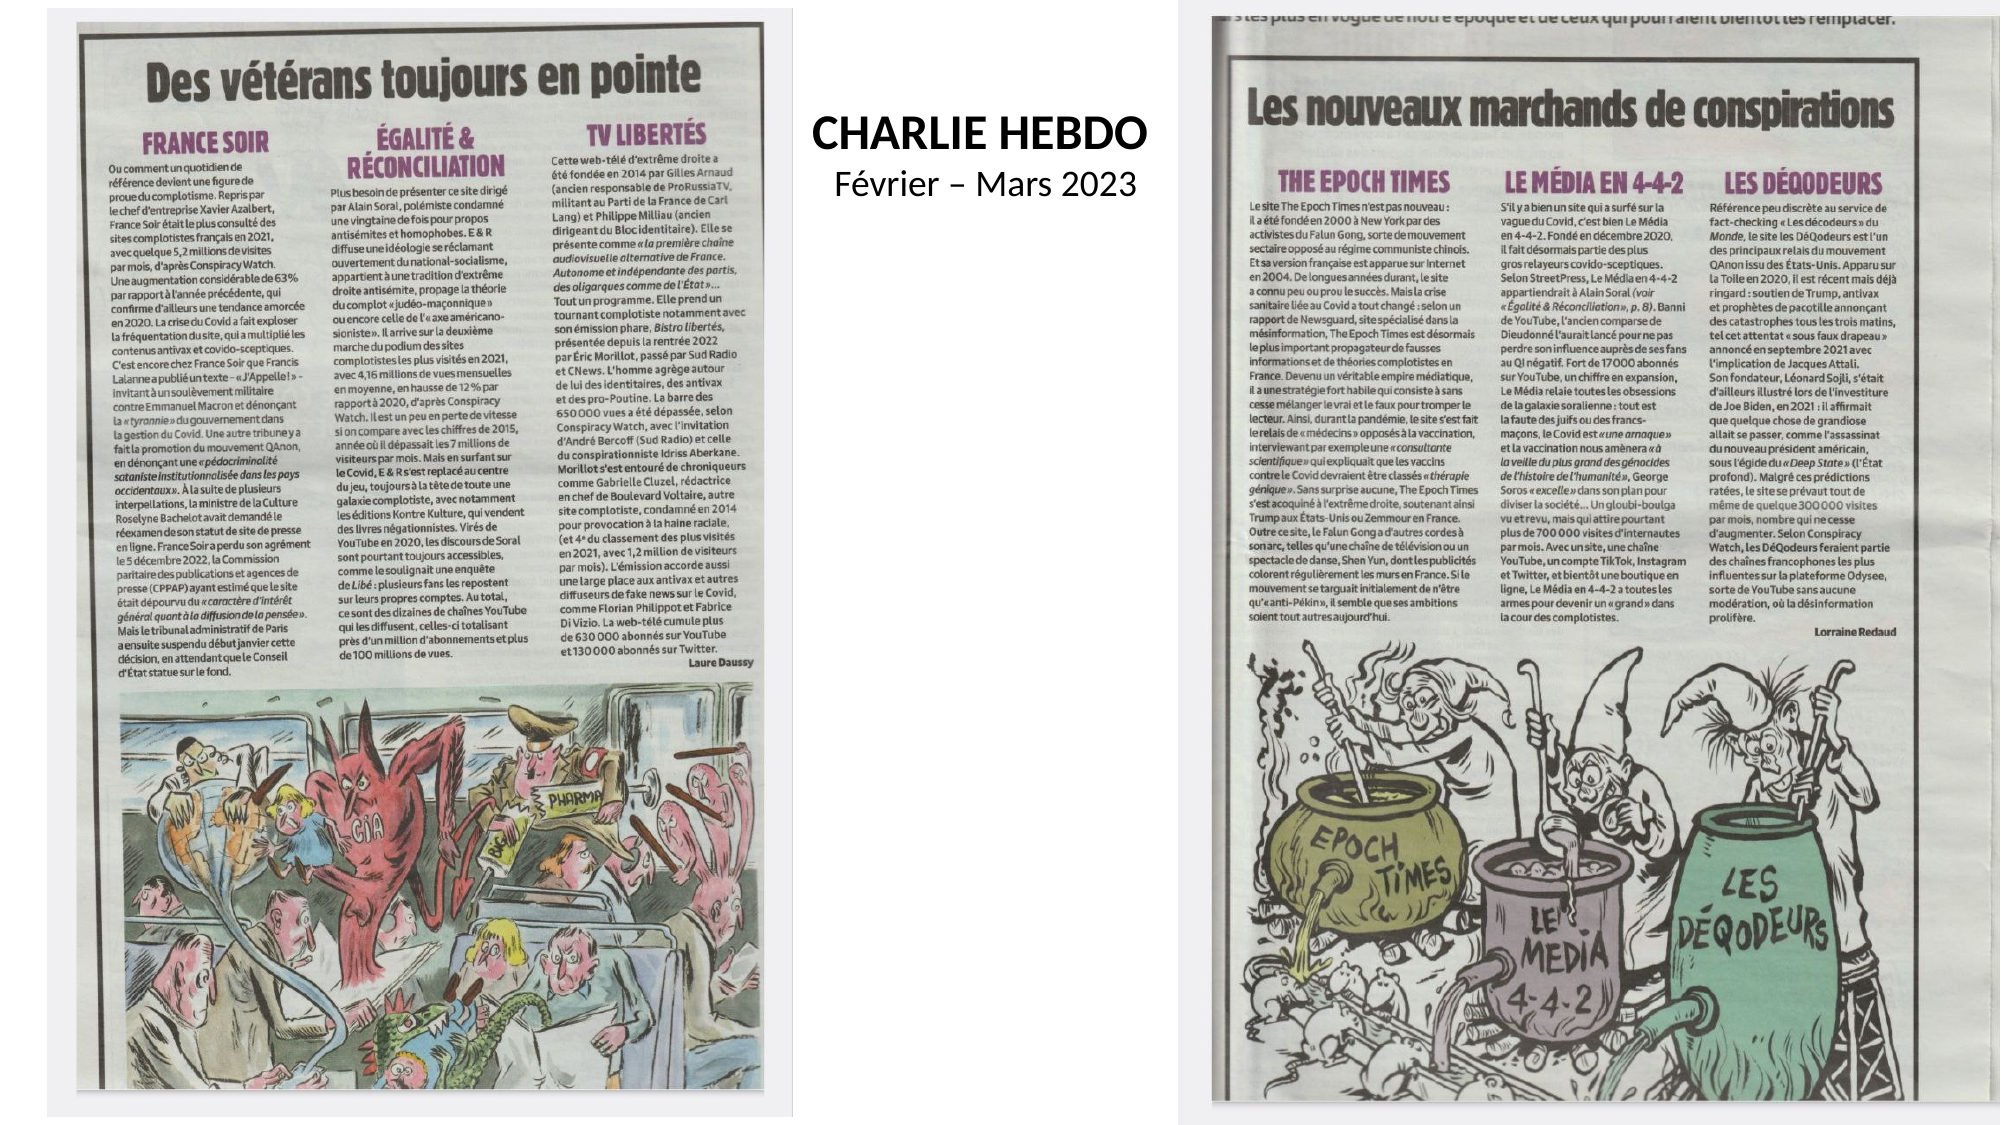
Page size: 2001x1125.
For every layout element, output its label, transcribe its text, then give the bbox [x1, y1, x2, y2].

picture [1178, 0, 2000, 1125]
picture [47, 8, 793, 1117]
text_box CHARLIE HEBDO Février – Mars 2023 [793, 91, 1178, 213]
